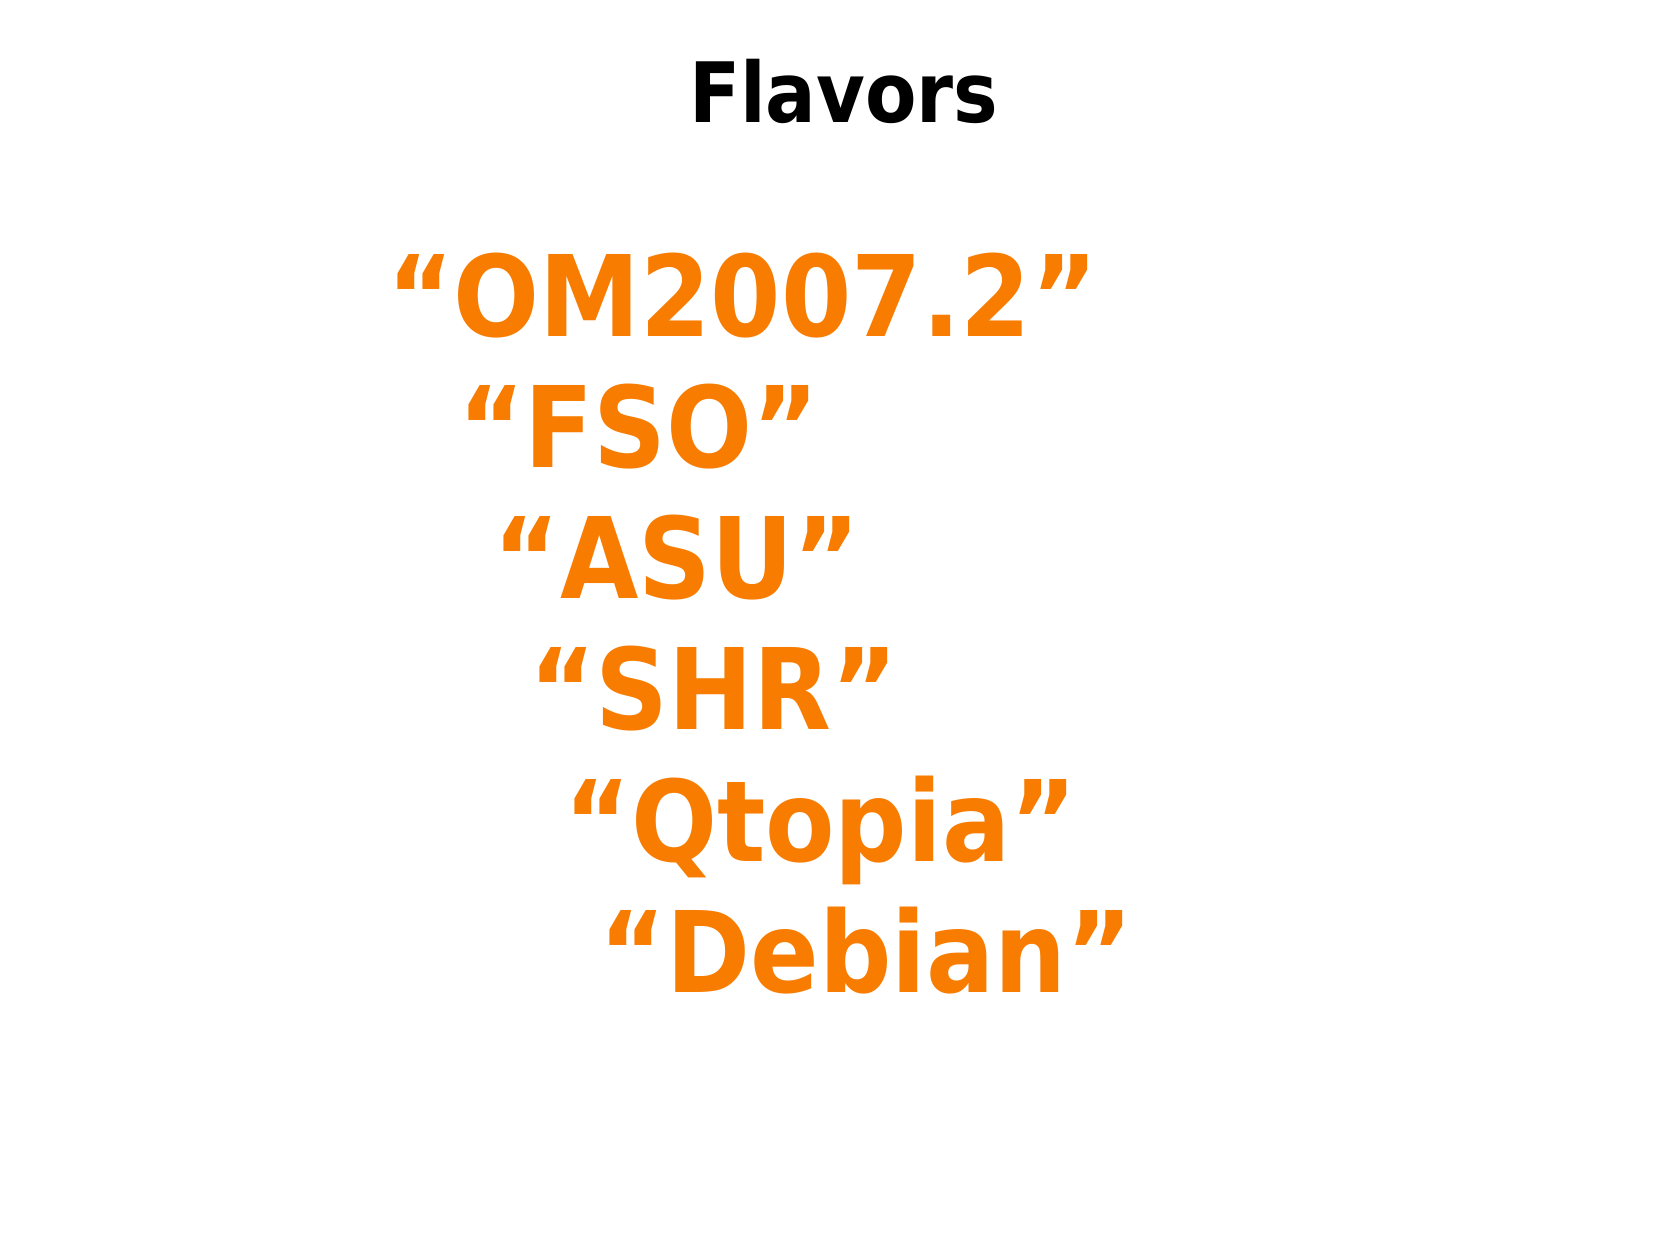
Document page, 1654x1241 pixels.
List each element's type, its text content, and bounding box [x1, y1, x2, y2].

text_box Flavors [600, 37, 1088, 151]
text_box “OM2007.2” “FSO” “ASU” “SHR” “Qtopia” “Debian” [337, 225, 1426, 1027]
chart [577, 551, 1112, 702]
